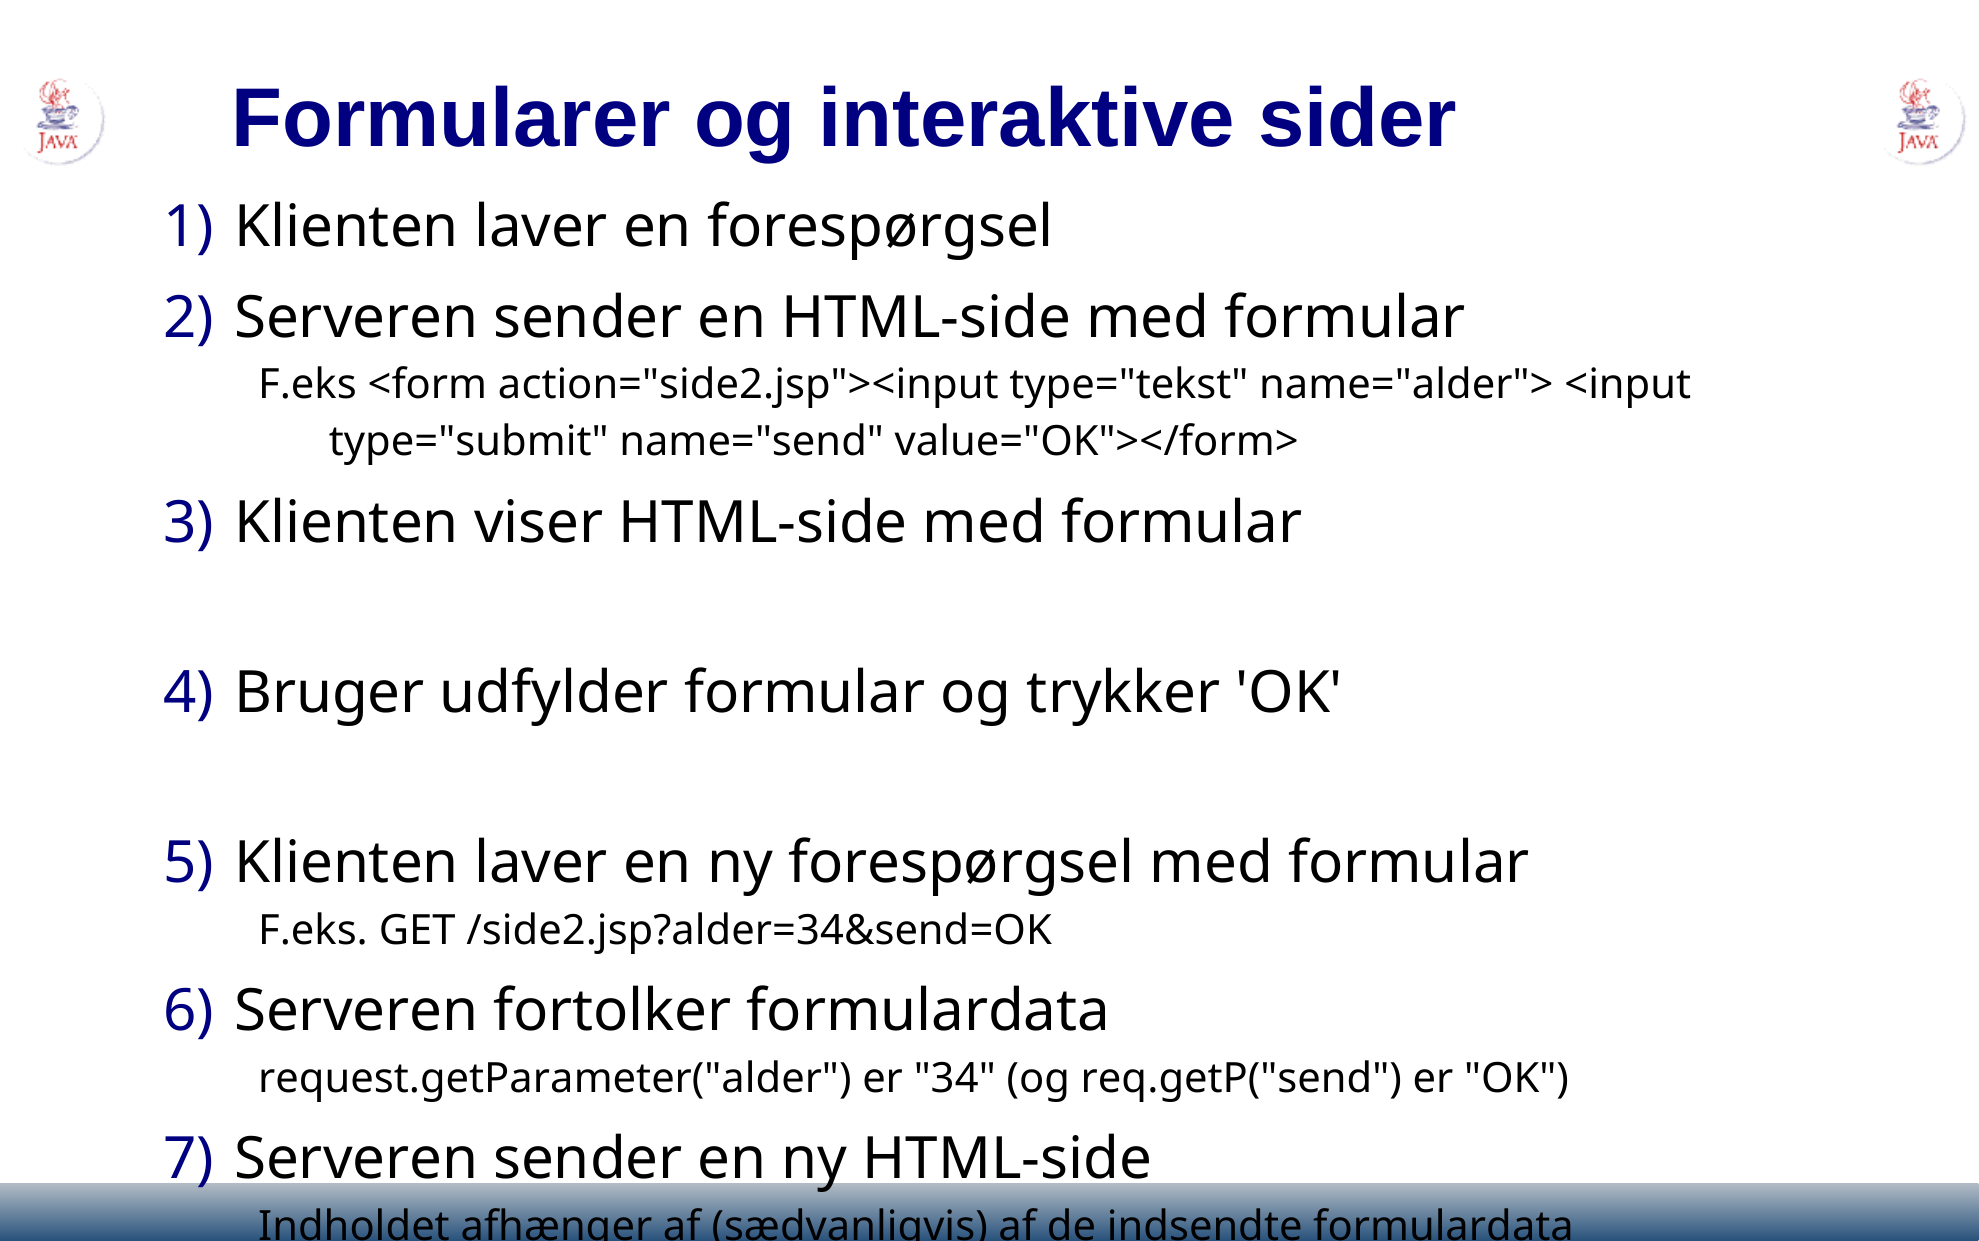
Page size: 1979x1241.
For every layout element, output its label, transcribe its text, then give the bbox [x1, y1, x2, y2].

title Formularer og interaktive sider [156, 14, 1534, 183]
picture [10, 71, 109, 169]
list Klienten laver en forespørgsel Serveren sender en HTML-side med formular F.eks <form action="side2.jsp"><input type="tekst" name="alder"> <input type="submit" name="send" value="OK"></form> Klienten viser HTML-side med formular Bruger udfylder formular og trykker 'OK' Klienten laver en ny forespørgsel med formular F.eks. GET /side2.jsp?alder=34&send=OK Serveren fortolker formulardata request.getParameter("alder") er "34" (og req.getP("send") er "OK") Serveren sender en ny HTML-side Indholdet afhænger af (sædvanligvis) af de indsendte formulardata [151, 183, 1859, 1120]
picture [1870, 71, 1970, 169]
